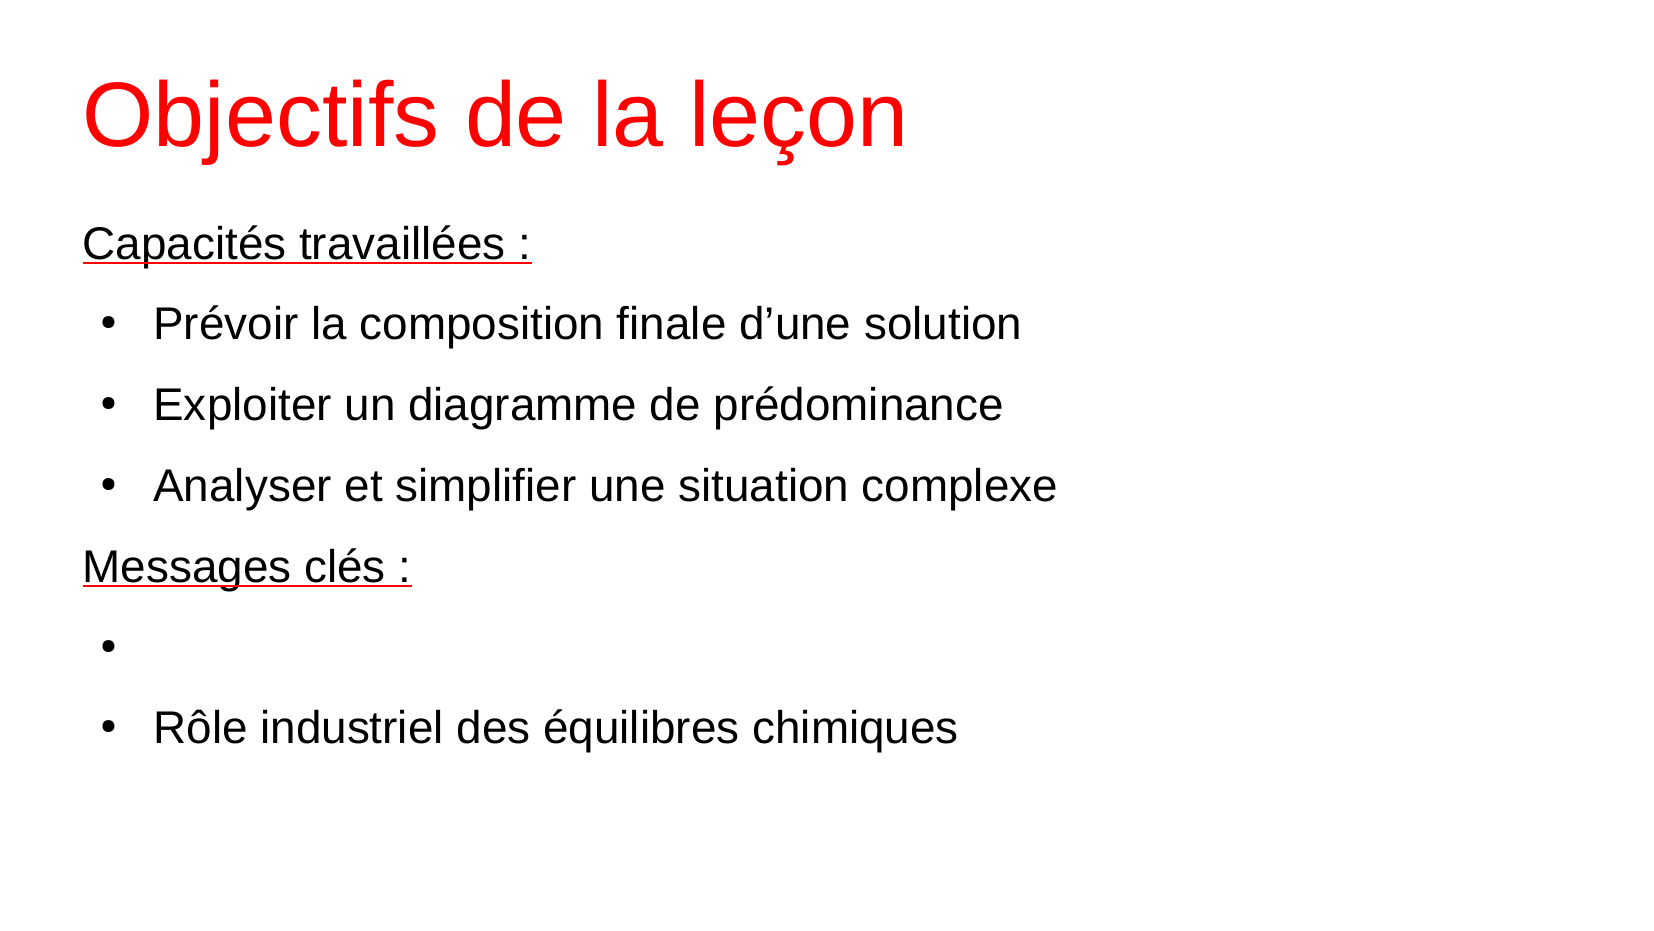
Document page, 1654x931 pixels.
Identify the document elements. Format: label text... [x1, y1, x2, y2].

title Objectifs de la leçon [82, 37, 1571, 193]
list Capacités travaillées : Prévoir la composition finale d’une solution Exploiter un diagramme de prédominance Analyser et simplifier une situation complexe Messages clés : Rôle industriel des équilibres chimiques [82, 217, 1571, 758]
